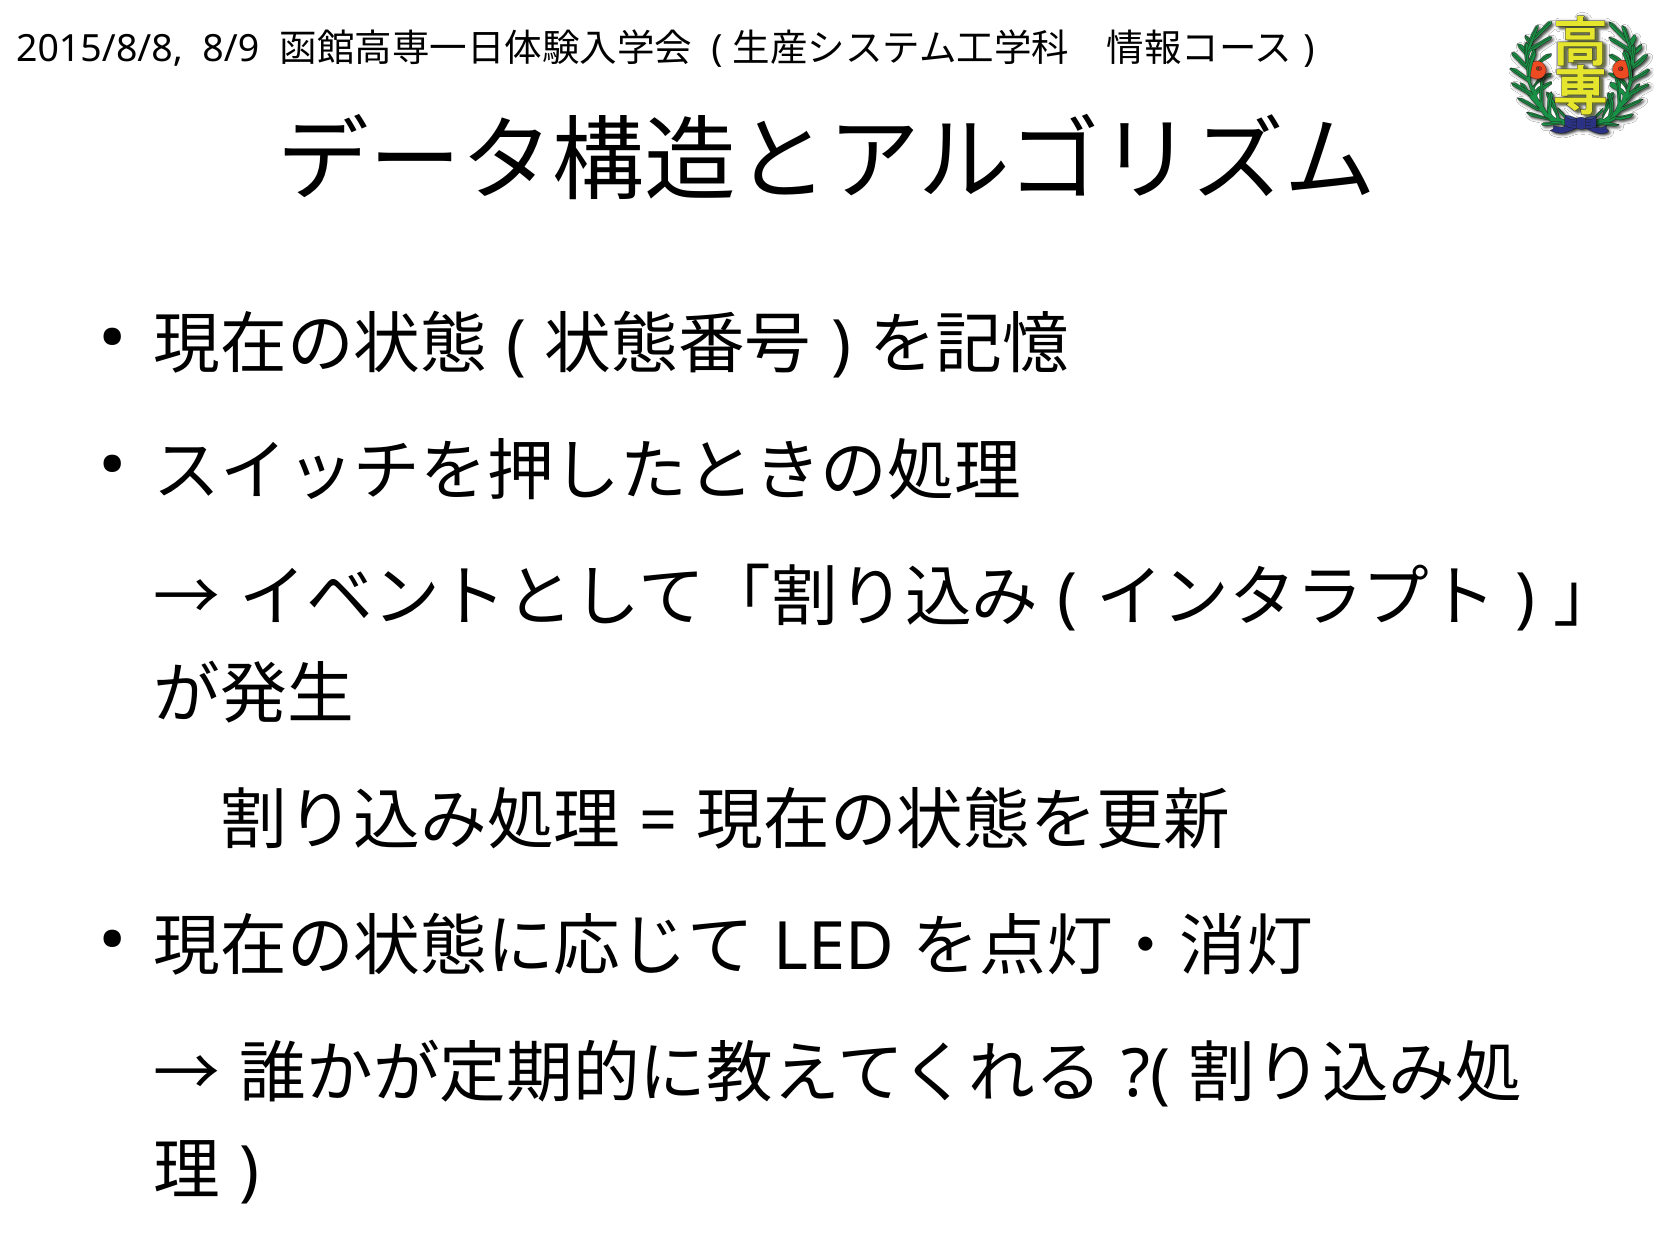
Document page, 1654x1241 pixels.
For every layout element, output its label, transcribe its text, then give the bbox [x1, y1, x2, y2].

title データ構造とアルゴリズム [82, 49, 1571, 257]
list 現在の状態(状態番号)を記憶 スイッチを押したときの処理 →イベントとして「割り込み(インタラプト)」が発生 割り込み処理=現在の状態を更新 現在の状態に応じてLEDを点灯・消灯 →誰かが定期的に教えてくれる?(割り込み処理) →数を数えて時間を稼ぐ? (タイミングループ) カスタマイズ プログラムの修正箇所は少ないほうがいい。 [82, 290, 1627, 1172]
picture [1506, 0, 1654, 157]
